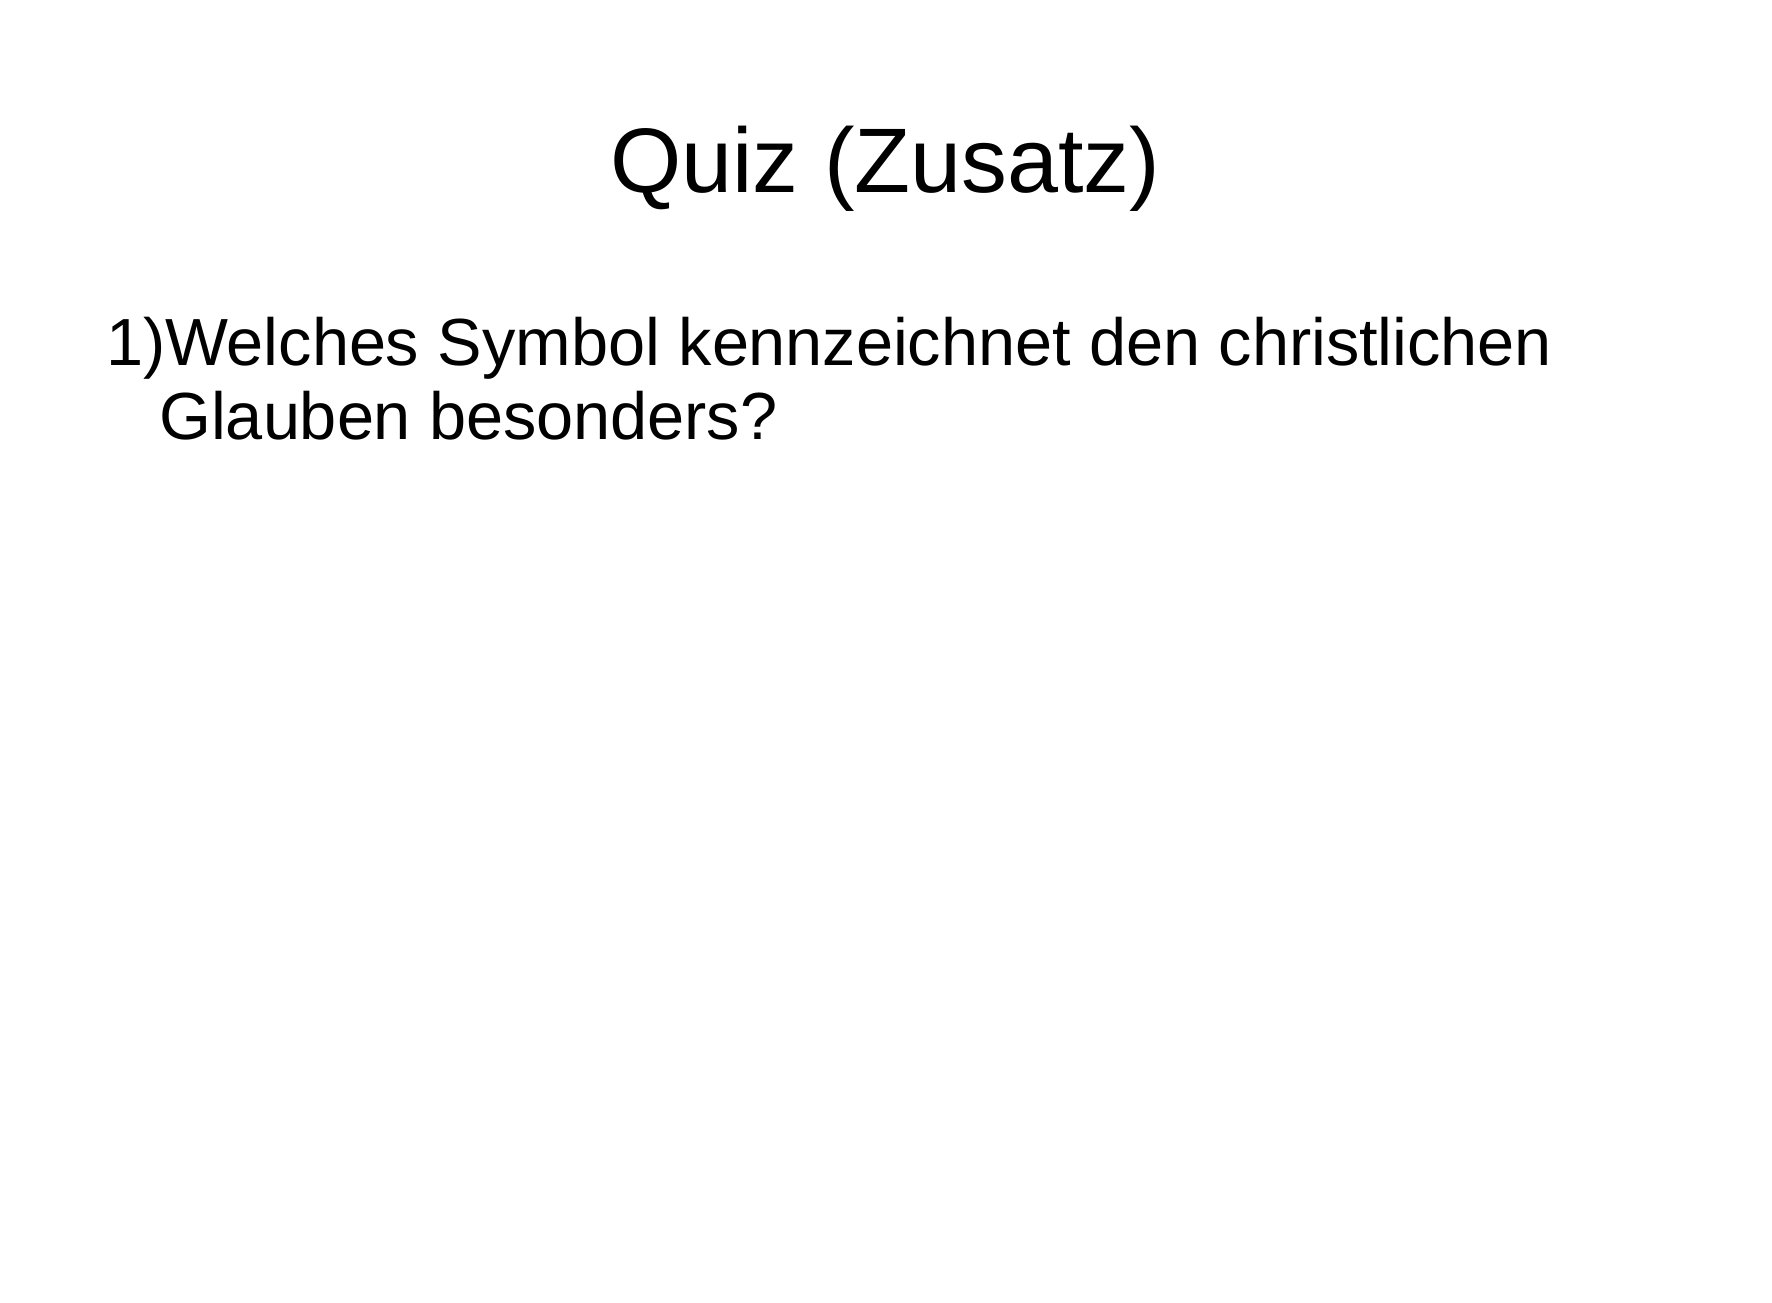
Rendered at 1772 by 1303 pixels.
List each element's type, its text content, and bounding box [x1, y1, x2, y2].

list Welches Symbol kennzeichnet den christlichen Glauben besonders? [88, 304, 1683, 1164]
title Quiz (Zusatz) [88, 52, 1683, 270]
